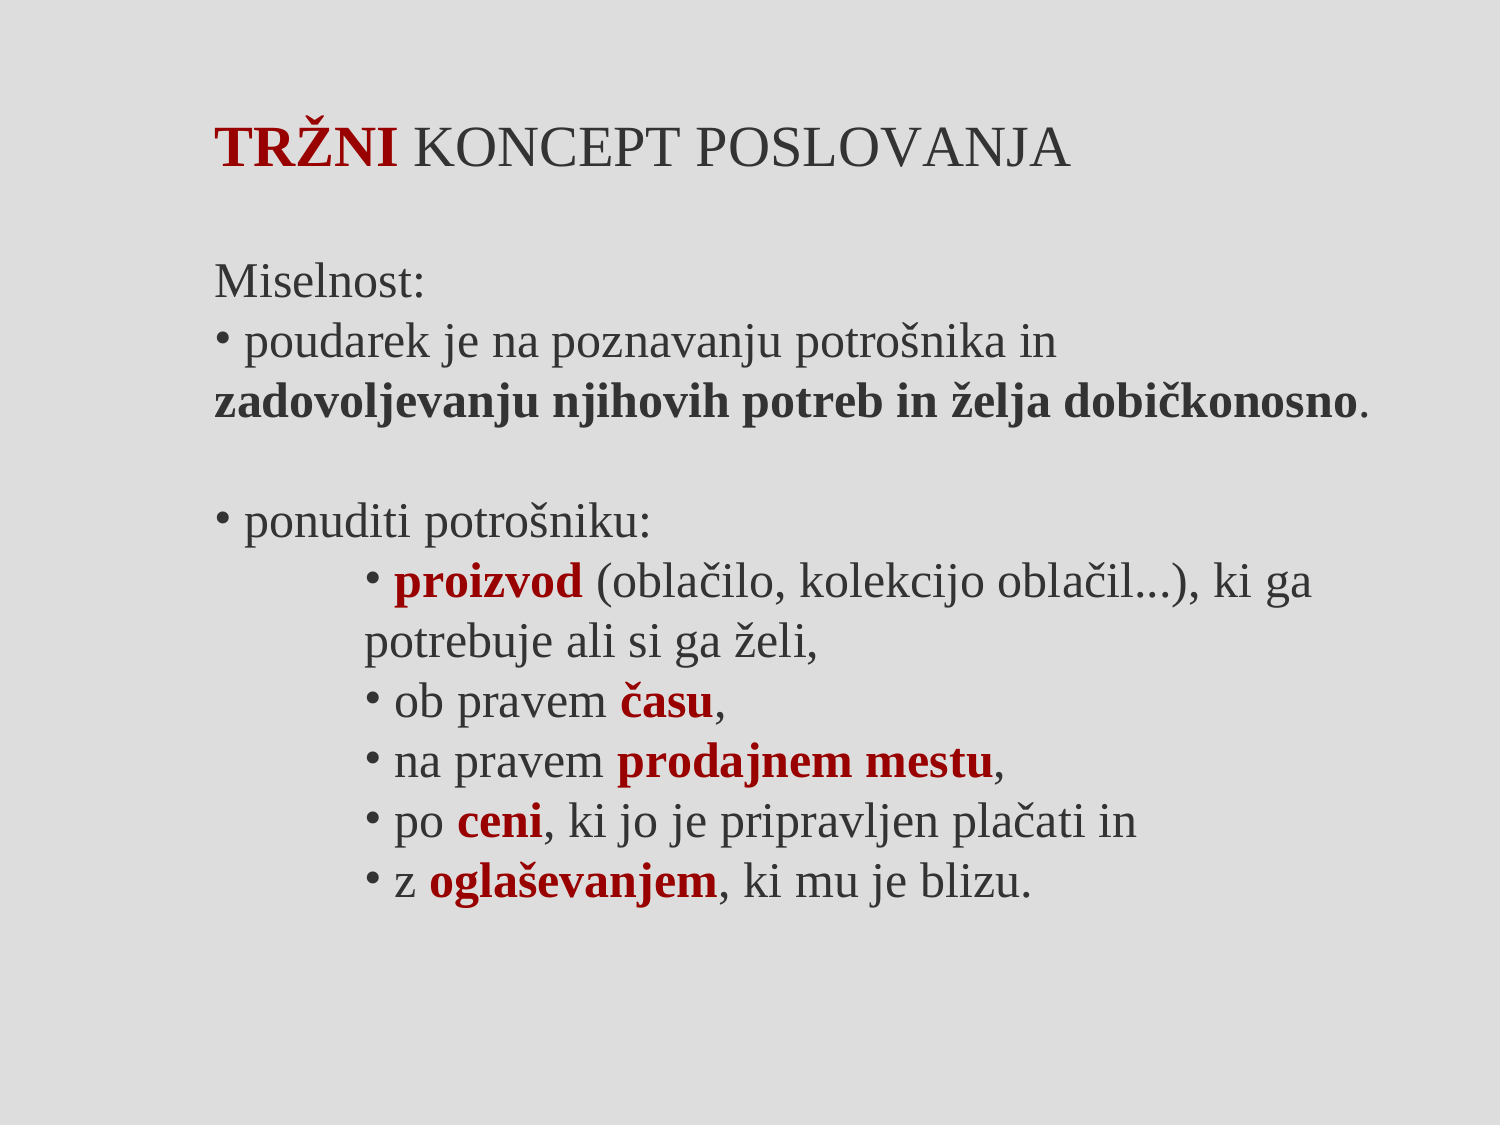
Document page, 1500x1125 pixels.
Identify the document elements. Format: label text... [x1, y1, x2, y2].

text_box TRŽNI KONCEPT POSLOVANJA Miselnost: poudarek je na poznavanju potrošnika in zadovoljevanju njihovih potreb in želja dobičkonosno. ponuditi potrošniku: proizvod (oblačilo, kolekcijo oblačil...), ki ga potrebuje ali si ga želi, ob pravem času, na pravem prodajnem mestu, po ceni, ki jo je pripravljen plačati in z oglaševanjem, ki mu je blizu. [200, 99, 1388, 916]
